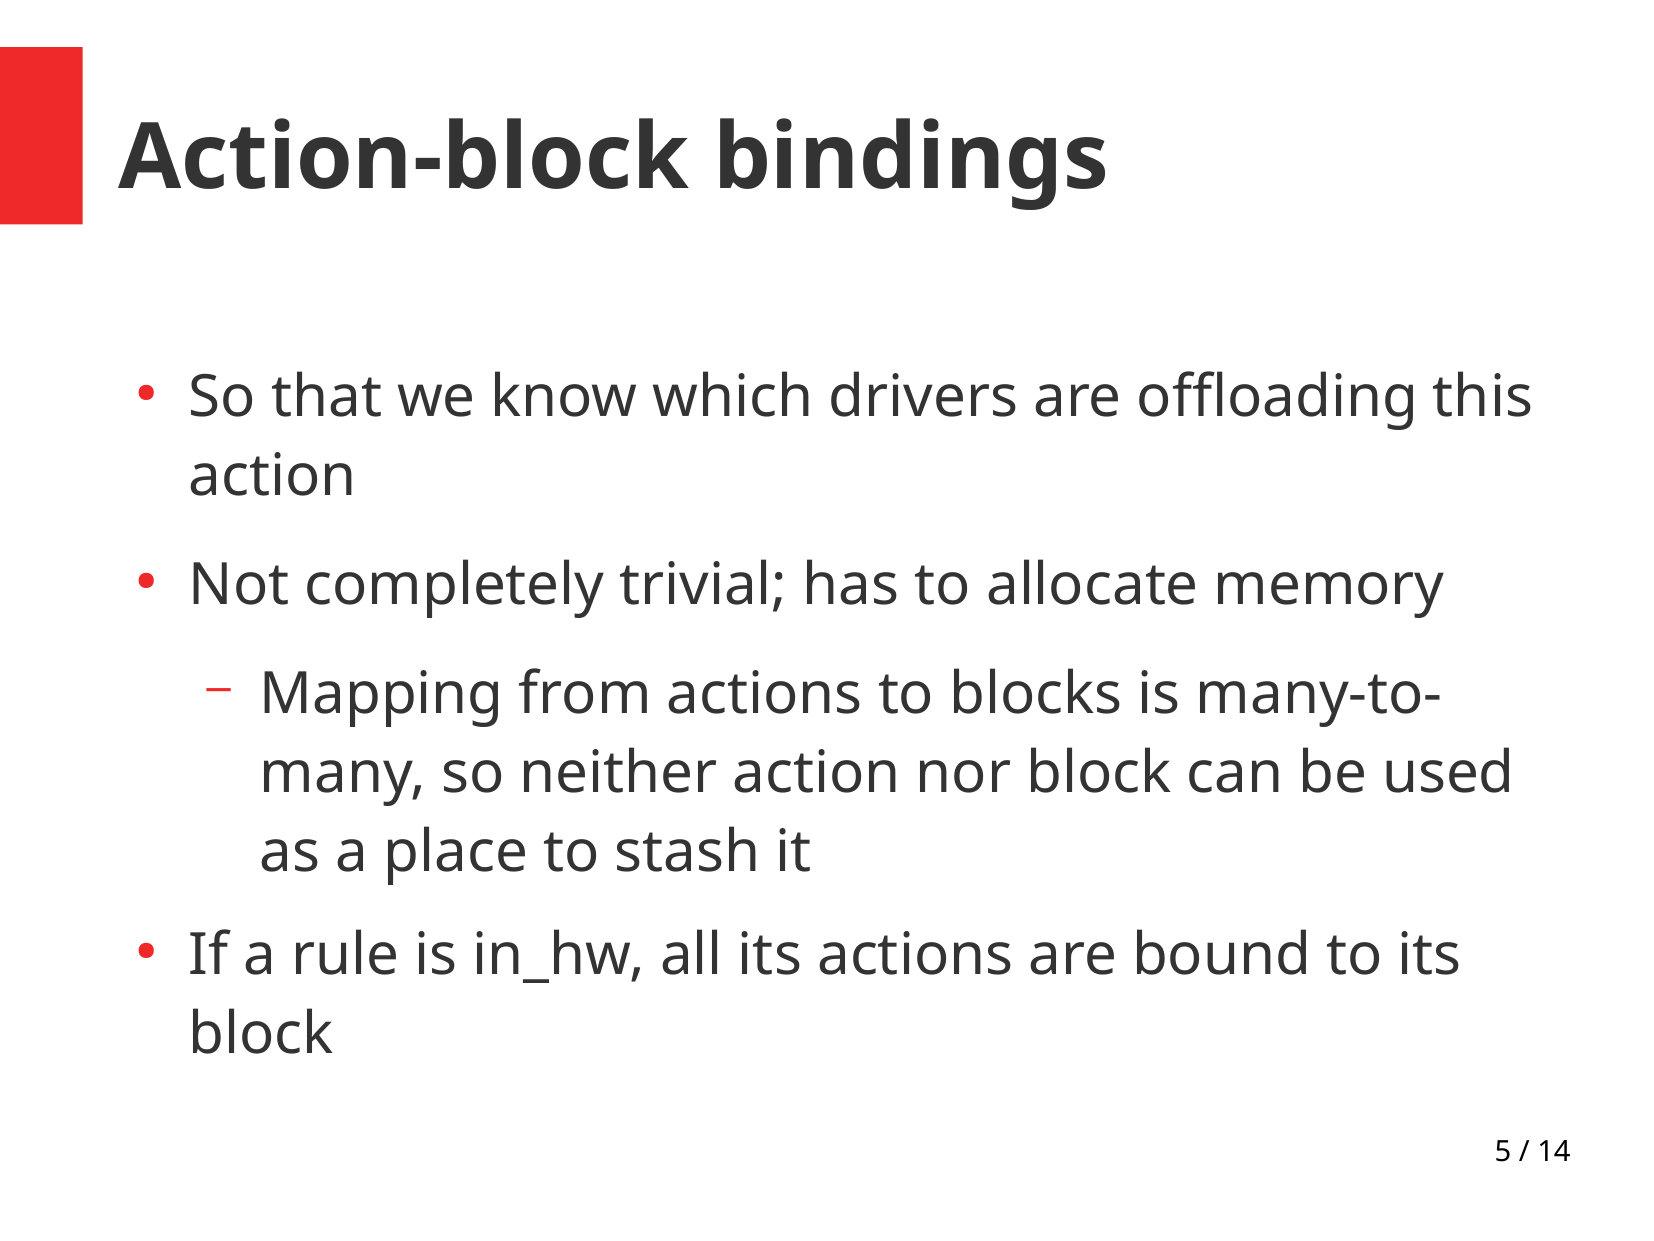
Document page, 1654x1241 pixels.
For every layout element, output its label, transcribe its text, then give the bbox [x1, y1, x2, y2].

title Action-block bindings [118, 49, 1571, 257]
list So that we know which drivers are offloading this action Not completely trivial; has to allocate memory Mapping from actions to blocks is many-to-many, so neither action nor block can be used as a place to stash it If a rule is in_hw, all its actions are bound to its block [118, 354, 1536, 1074]
